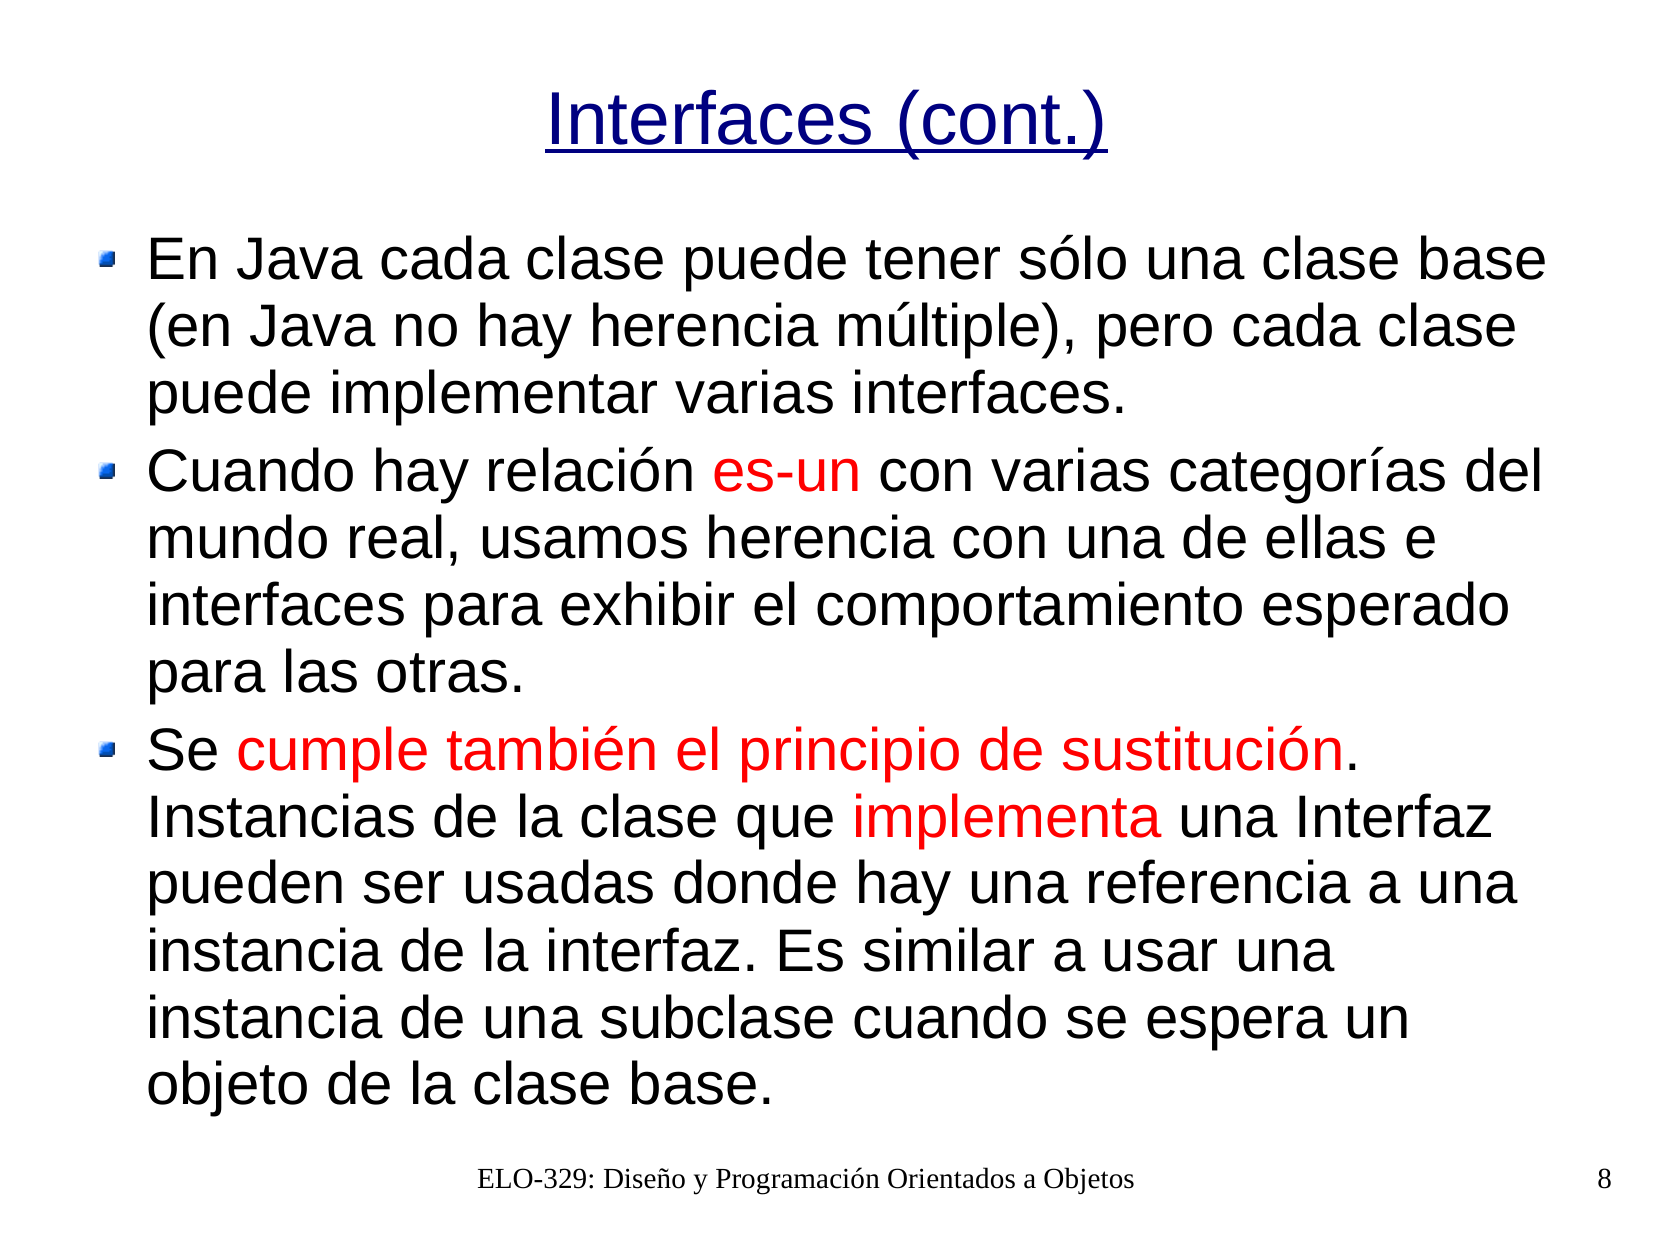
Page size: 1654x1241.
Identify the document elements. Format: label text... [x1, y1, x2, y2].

list En Java cada clase puede tener sólo una clase base (en Java no hay herencia múltiple), pero cada clase puede implementar varias interfaces. Cuando hay relación es-un con varias categorías del mundo real, usamos herencia con una de ellas e interfaces para exhibir el comportamiento esperado para las otras. Se cumple también el principio de sustitución. Instancias de la clase que implementa una Interfaz pueden ser usadas donde hay una referencia a una instancia de la interfaz. Es similar a usar una instancia de una subclase cuando se espera un objeto de la clase base. [82, 225, 1571, 1126]
title Interfaces (cont.)‏ [82, 49, 1571, 188]
